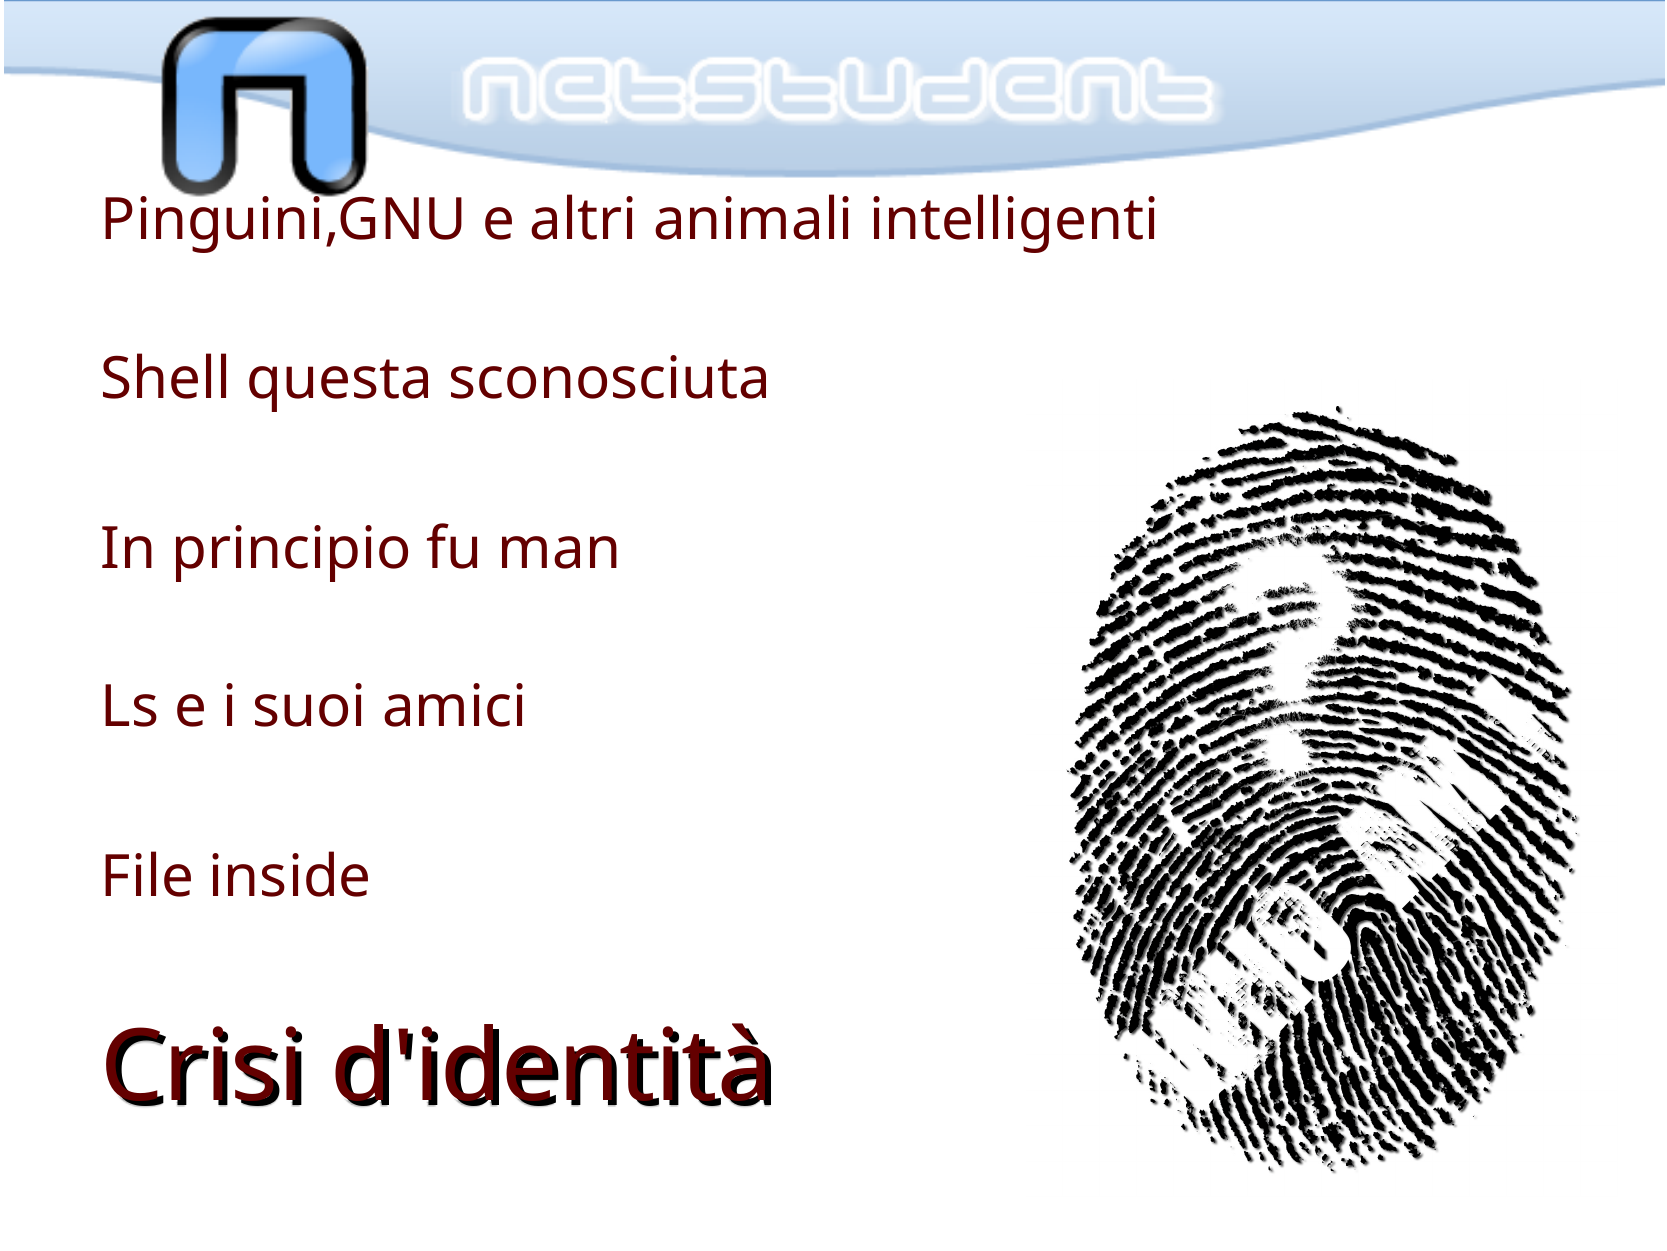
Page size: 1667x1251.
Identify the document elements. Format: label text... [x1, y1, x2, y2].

title Pinguini,GNU e altri animali intelligenti Shell questa sconosciuta In principio fu man Ls e i suoi amici File inside Crisi d'identità [94, 240, 1447, 1067]
picture [0, 0, 1667, 1251]
